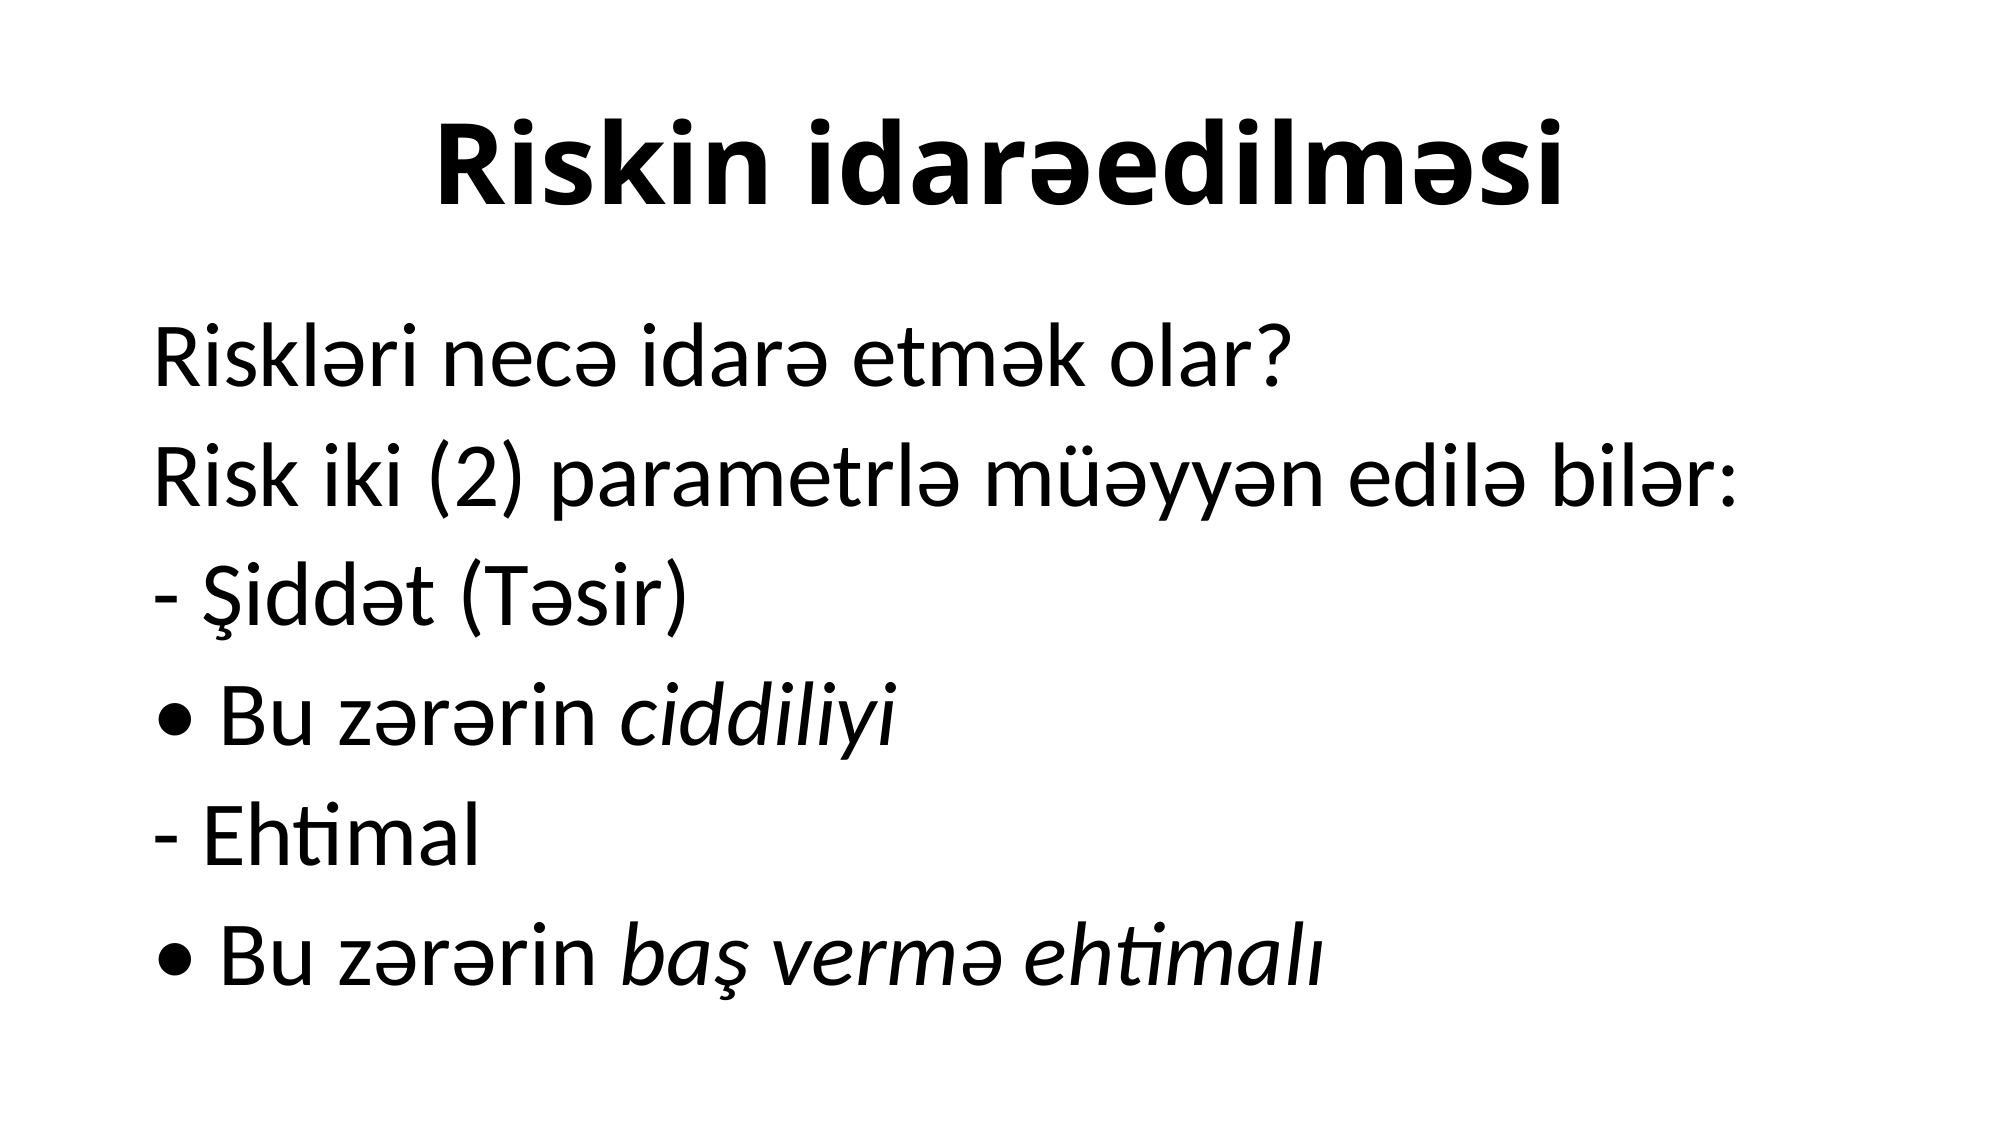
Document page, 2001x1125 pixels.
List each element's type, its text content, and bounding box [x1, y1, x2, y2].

list Riskləri necə idarə etmək olar? Risk iki (2) parametrlə müəyyən edilə bilər: - Şiddət (Təsir) • Bu zərərin ciddiliyi - Ehtimal • Bu zərərin baş vermə ehtimalı [137, 299, 1863, 1014]
title Riskin idarəedilməsi [137, 59, 1863, 278]
